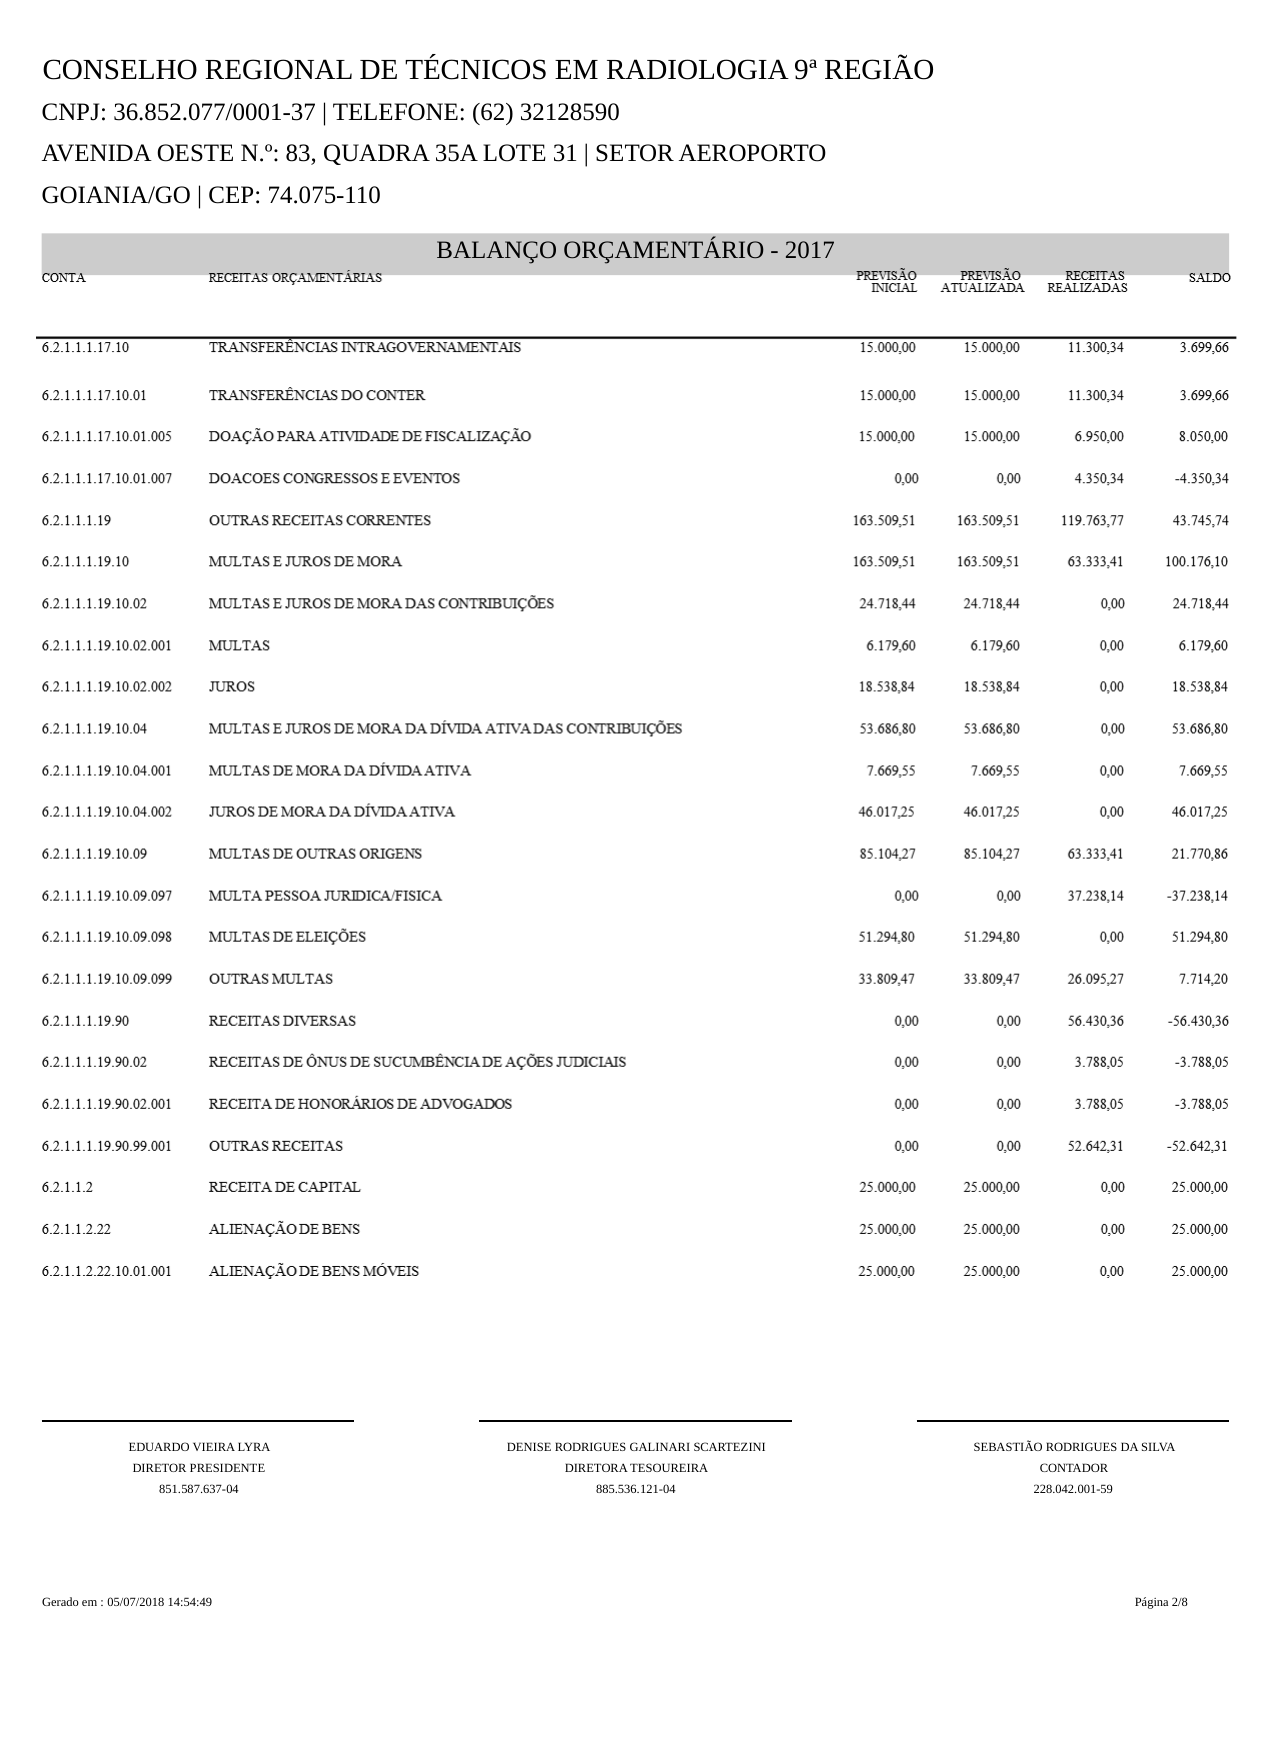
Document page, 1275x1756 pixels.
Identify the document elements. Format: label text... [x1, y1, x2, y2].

text_box EDUARDO VIEIRA LYRA DIRETOR PRESIDENTE 851.587.637-04 [124, 1433, 273, 1492]
text_box CONSELHO REGIONAL DE TÉCNICOS EM RADIOLOGIA 9ª REGIÃO CNPJ: 36.852.077/0001-37 | TELEFONE: (62) 32128590 AVENIDA OESTE N.º: 83, QUADRA 35A LOTE 31 | SETOR AEROPORTO GOIANIA/GO | CEP: 74.075-110 [39, 50, 942, 207]
picture [35, 263, 1237, 1301]
text_box DENISE RODRIGUES GALINARI SCARTEZINI DIRETORA TESOUREIRA 885.536.121-04 [504, 1433, 768, 1492]
text_box Gerado em : 05/07/2018 14:54:49 [39, 1593, 214, 1611]
text_box Página 2/8 [1132, 1593, 1190, 1611]
text_box BALANÇO ORÇAMENTÁRIO - 2017 [41, 233, 1230, 263]
text_box SEBASTIÃO RODRIGUES DA SILVA CONTADOR 228.042.001-59 [968, 1433, 1178, 1492]
